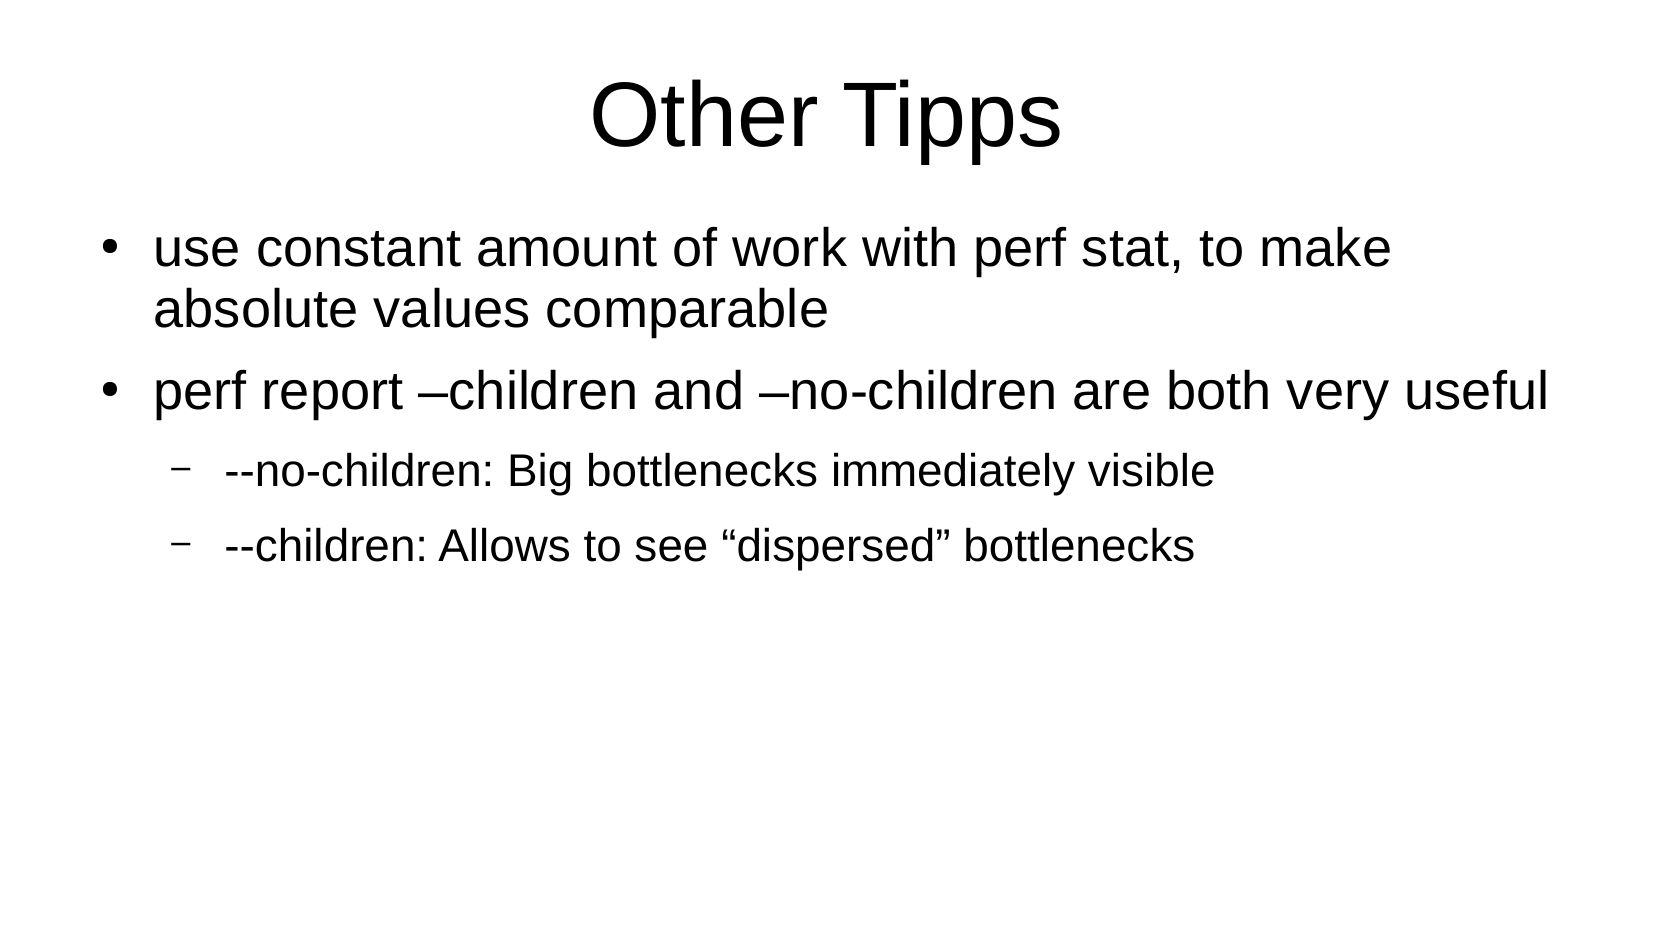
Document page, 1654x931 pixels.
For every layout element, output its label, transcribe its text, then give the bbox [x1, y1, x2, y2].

title Other Tipps [82, 37, 1571, 193]
list use constant amount of work with perf stat, to make absolute values comparable perf report –children and –no-children are both very useful --no-children: Big bottlenecks immediately visible --children: Allows to see “dispersed” bottlenecks [82, 217, 1571, 758]
